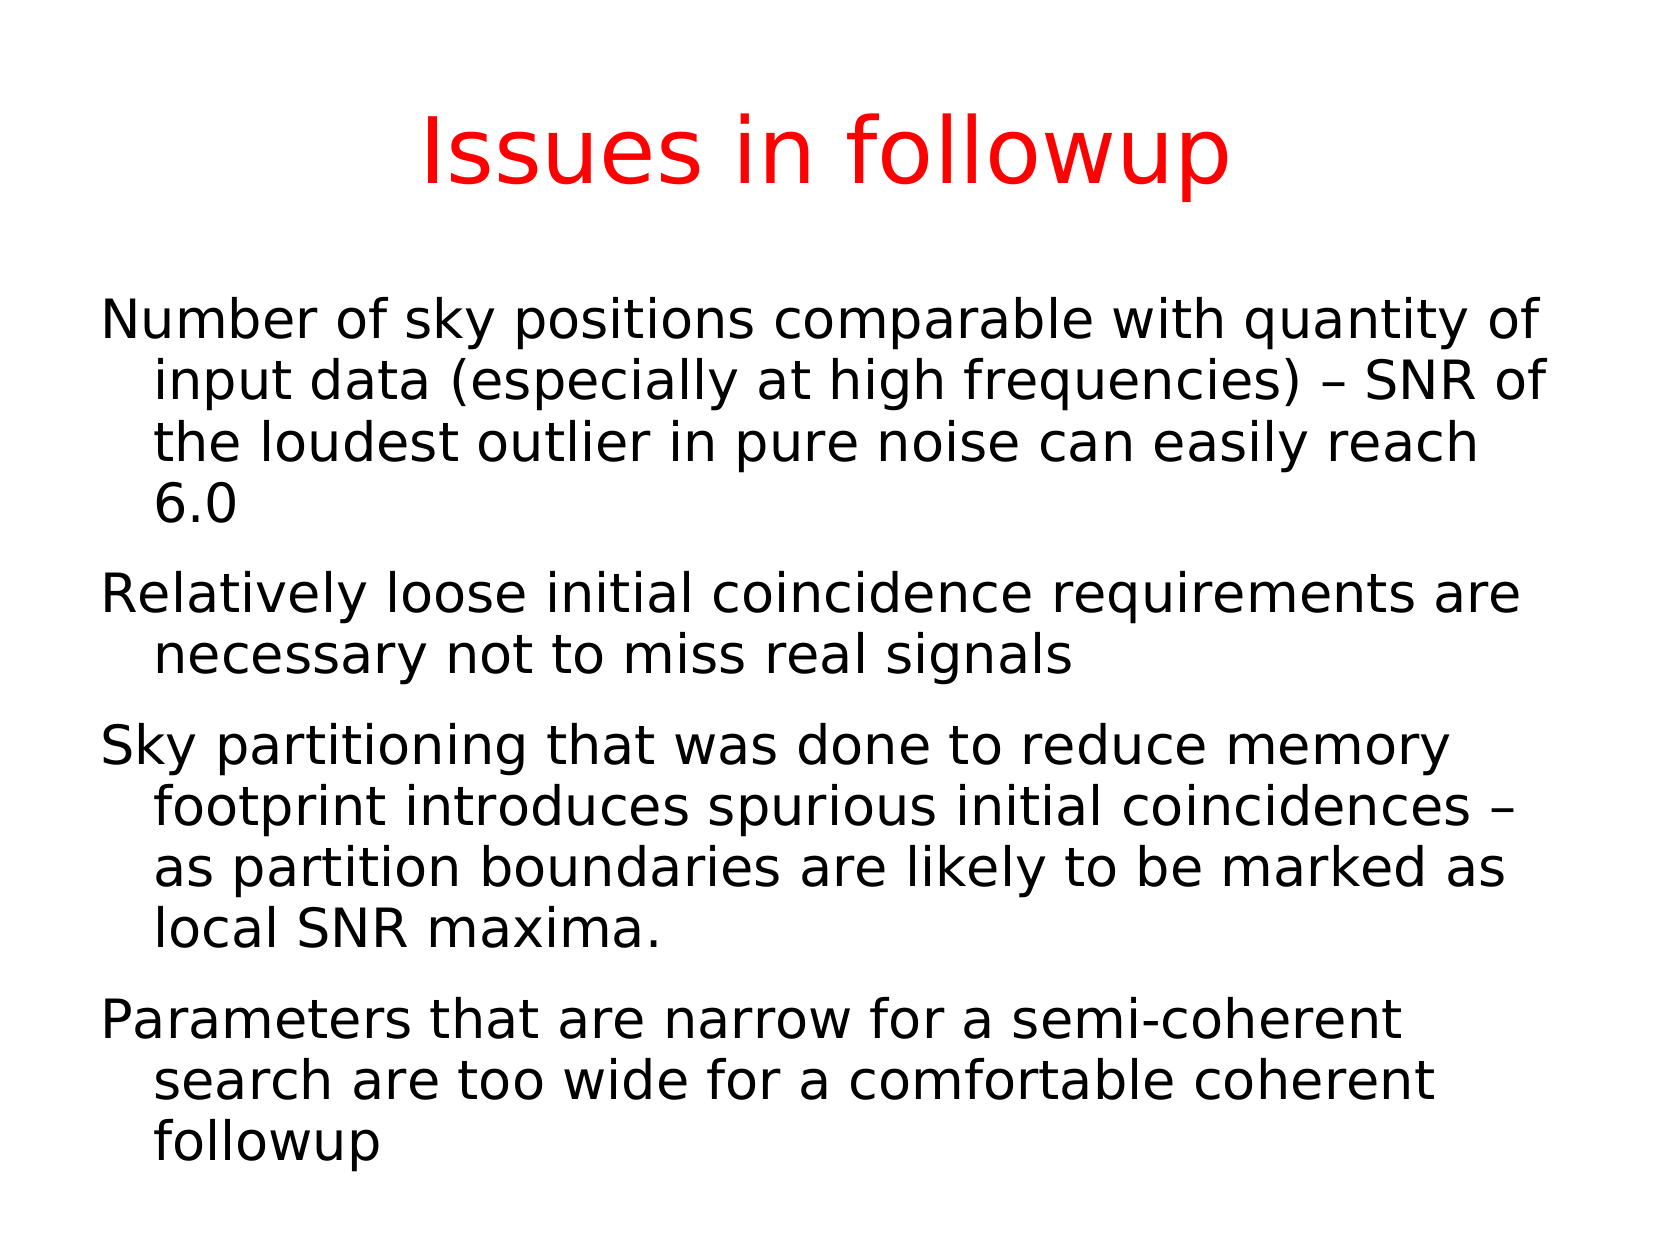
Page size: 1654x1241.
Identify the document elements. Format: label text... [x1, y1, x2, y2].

list Number of sky positions comparable with quantity of input data (especially at high frequencies) – SNR of the loudest outlier in pure noise can easily reach 6.0 Relatively loose initial coincidence requirements are necessary not to miss real signals Sky partitioning that was done to reduce memory footprint introduces spurious initial coincidences – as partition boundaries are likely to be marked as local SNR maxima. Parameters that are narrow for a semi-coherent search are too wide for a comfortable coherent followup [82, 290, 1571, 1175]
title Issues in followup [82, 49, 1571, 257]
